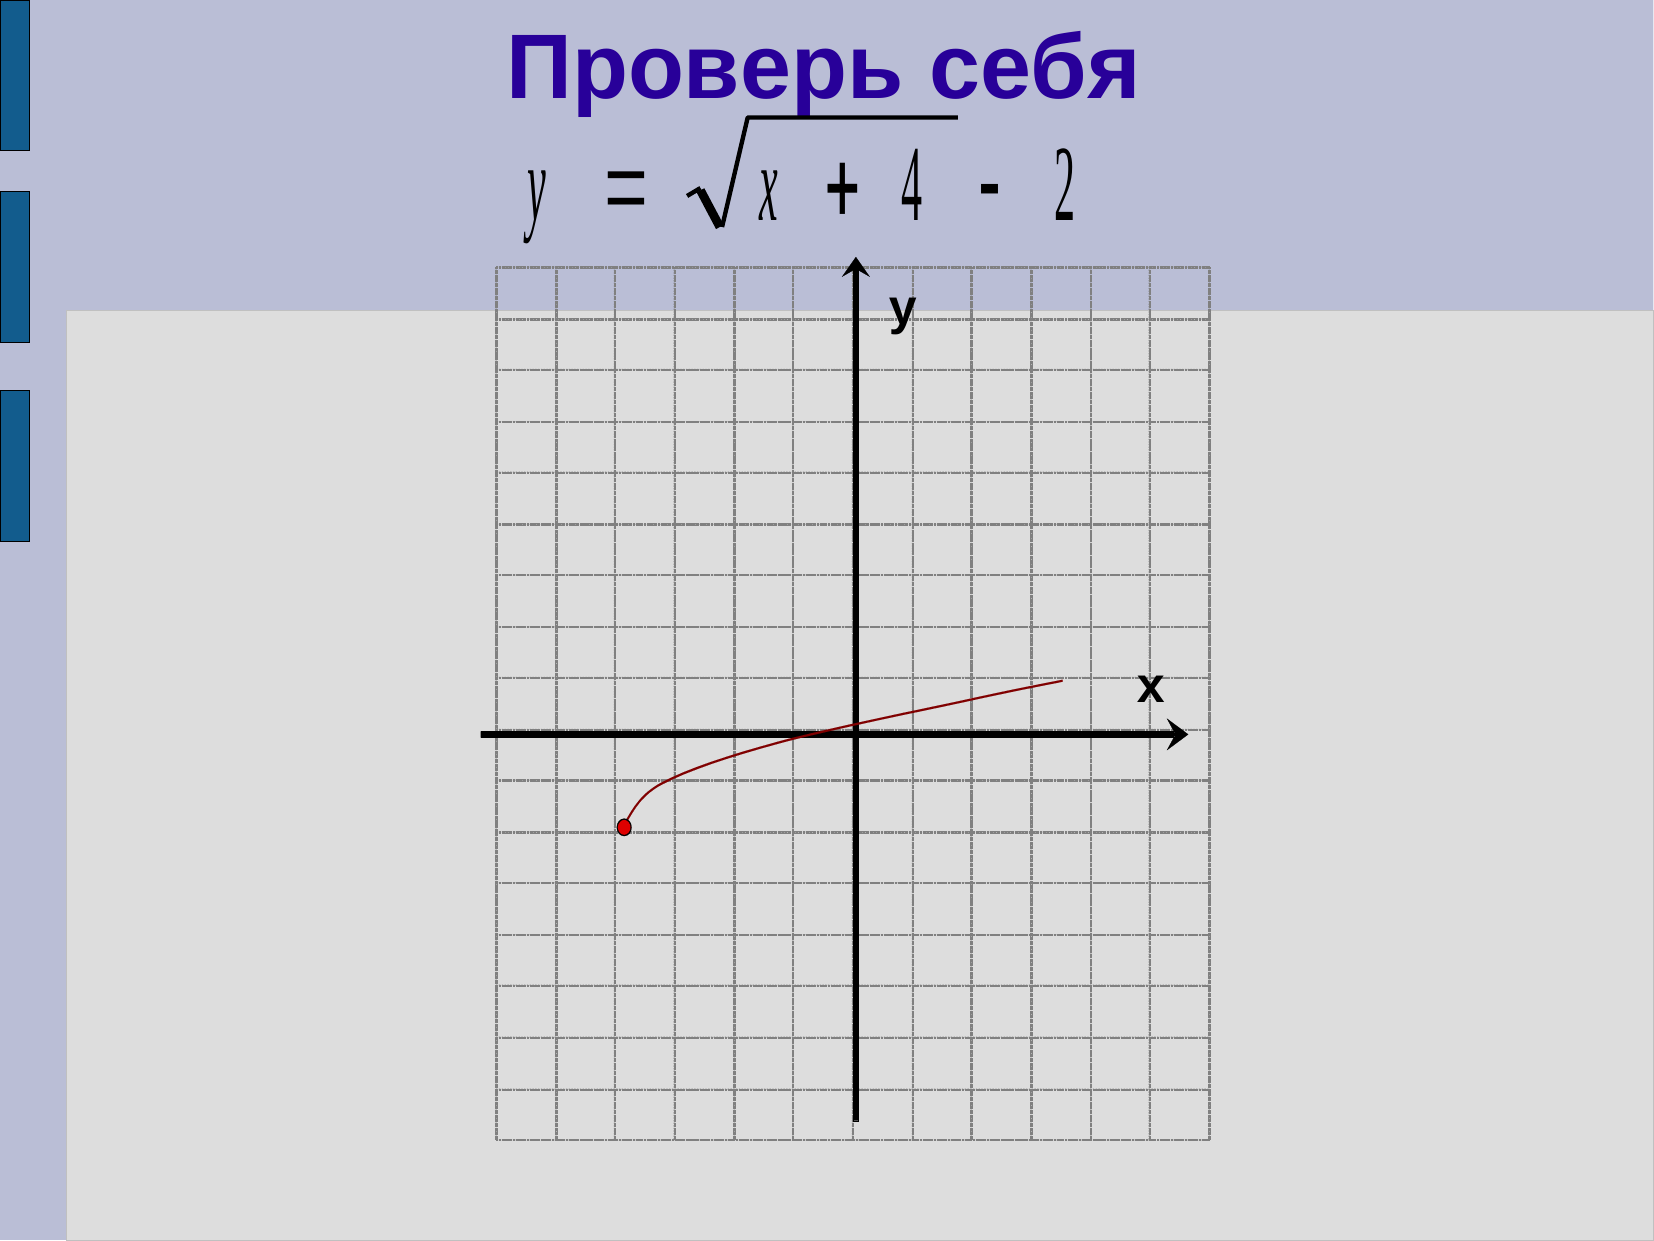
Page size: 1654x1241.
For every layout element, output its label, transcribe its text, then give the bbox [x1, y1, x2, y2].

text_box х [1122, 649, 1180, 722]
title Проверь себя [118, 15, 1531, 119]
text_box у [874, 271, 931, 344]
picture [479, 94, 1211, 1159]
